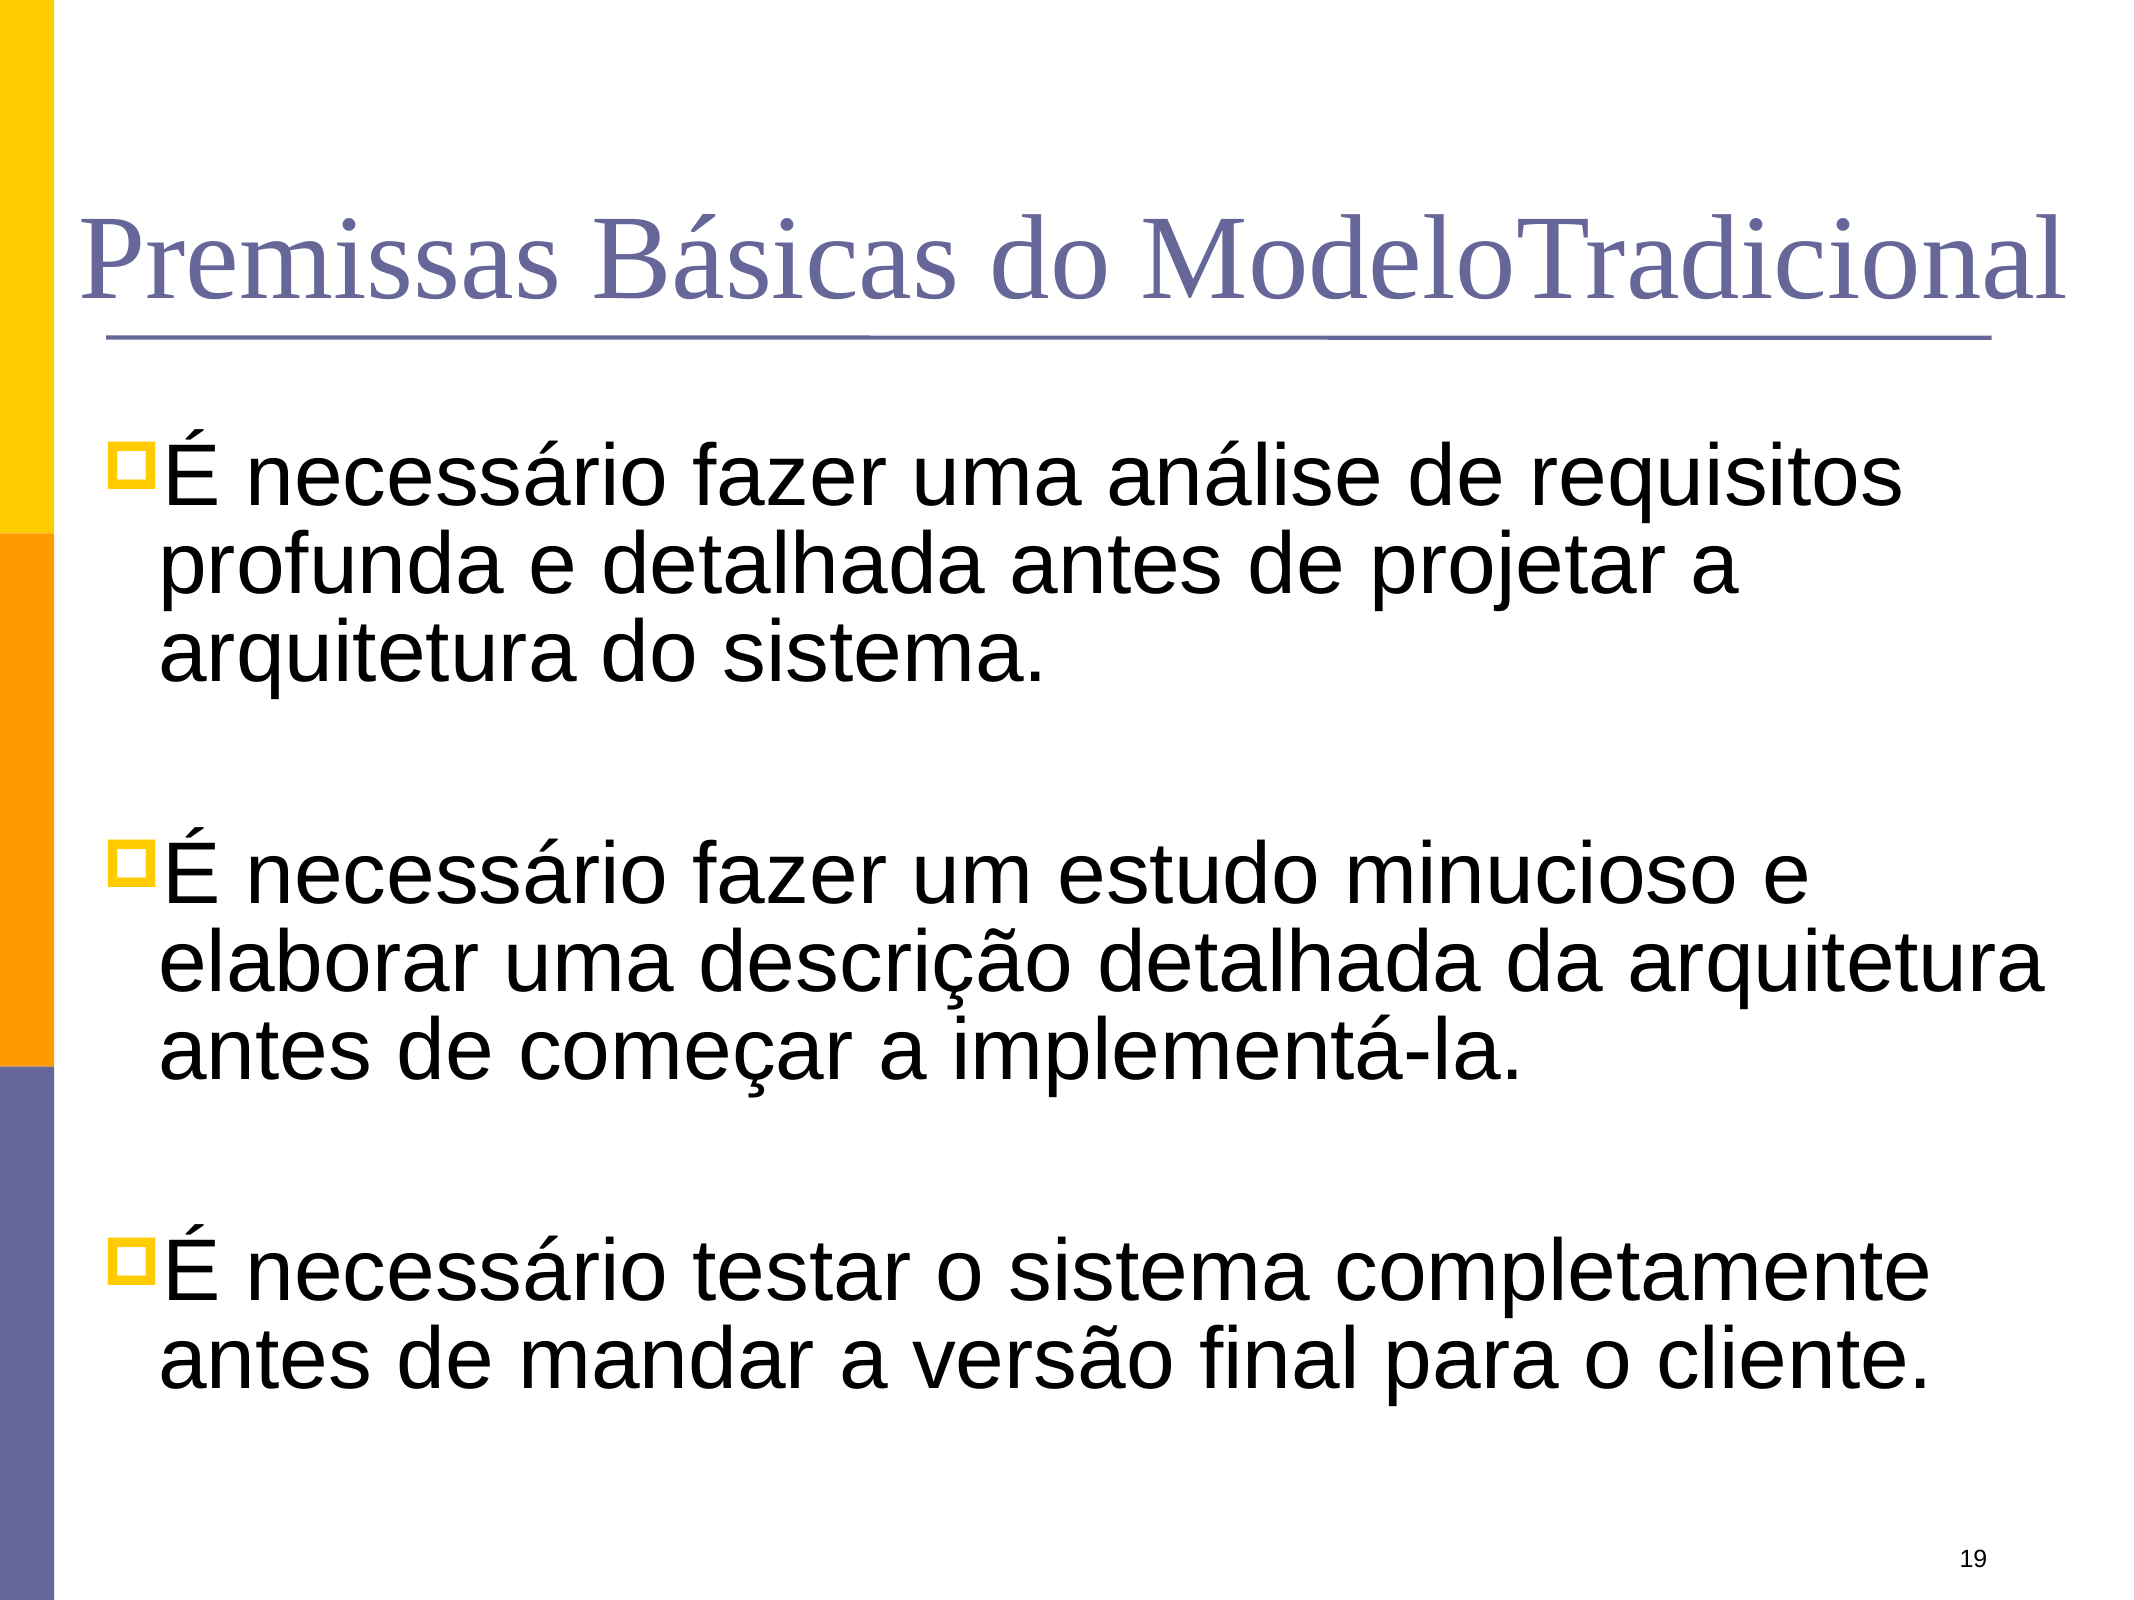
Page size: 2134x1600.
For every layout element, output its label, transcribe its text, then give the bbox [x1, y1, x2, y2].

text_box [0, 0, 55, 1600]
list É necessário fazer uma análise de requisitos profunda e detalhada antes de projetar a arquitetura do sistema. É necessário fazer um estudo minucioso e elaborar uma descrição detalhada da arquitetura antes de começar a implementá-la. É necessário testar o sistema completamente antes de mandar a versão final para o cliente. [89, 427, 2082, 1477]
title Premissas Básicas do ModeloTradicional [60, 0, 2109, 334]
